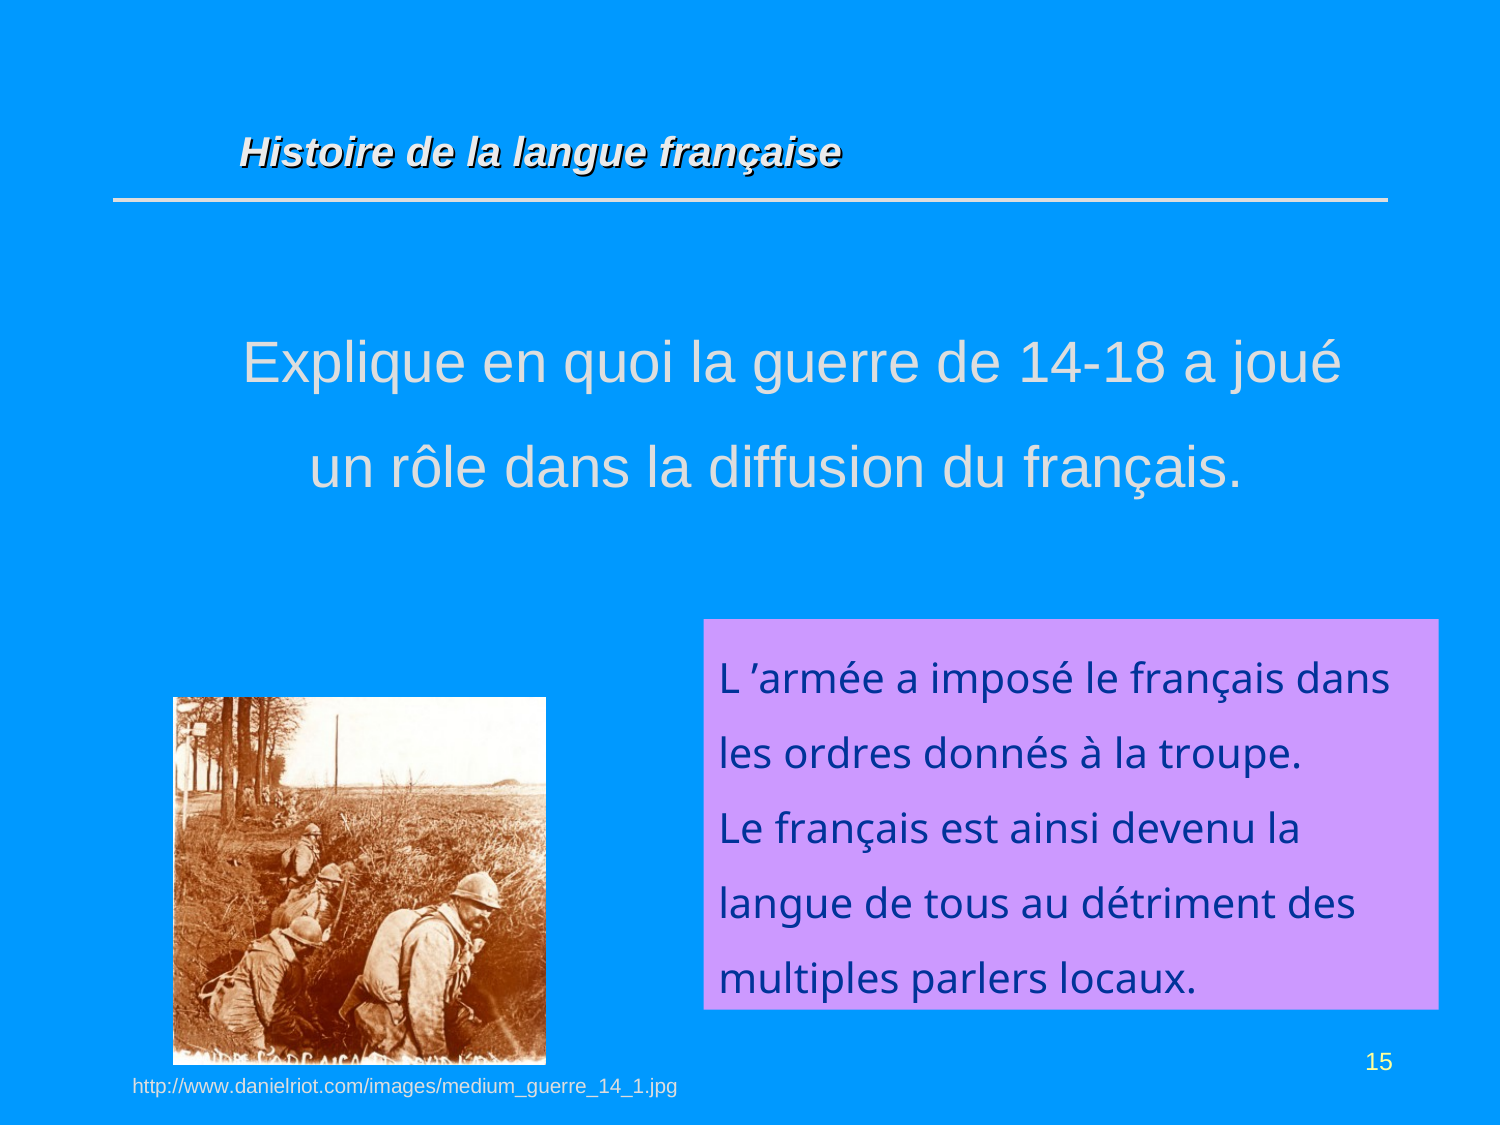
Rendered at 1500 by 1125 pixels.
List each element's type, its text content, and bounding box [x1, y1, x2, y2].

text_box L ’armée a imposé le français dans les ordres donnés à la troupe. Le français est ainsi devenu la langue de tous au détriment des multiples parlers locaux. [703, 619, 1439, 1010]
text_box Explique en quoi la guerre de 14-18 a joué un rôle dans la diffusion du français. [225, 281, 1363, 507]
text_box Histoire de la langue française [224, 116, 858, 183]
text_box http://www.danielriot.com/images/medium_guerre_14_1.jpg [59, 1064, 751, 1106]
picture [173, 697, 546, 1065]
